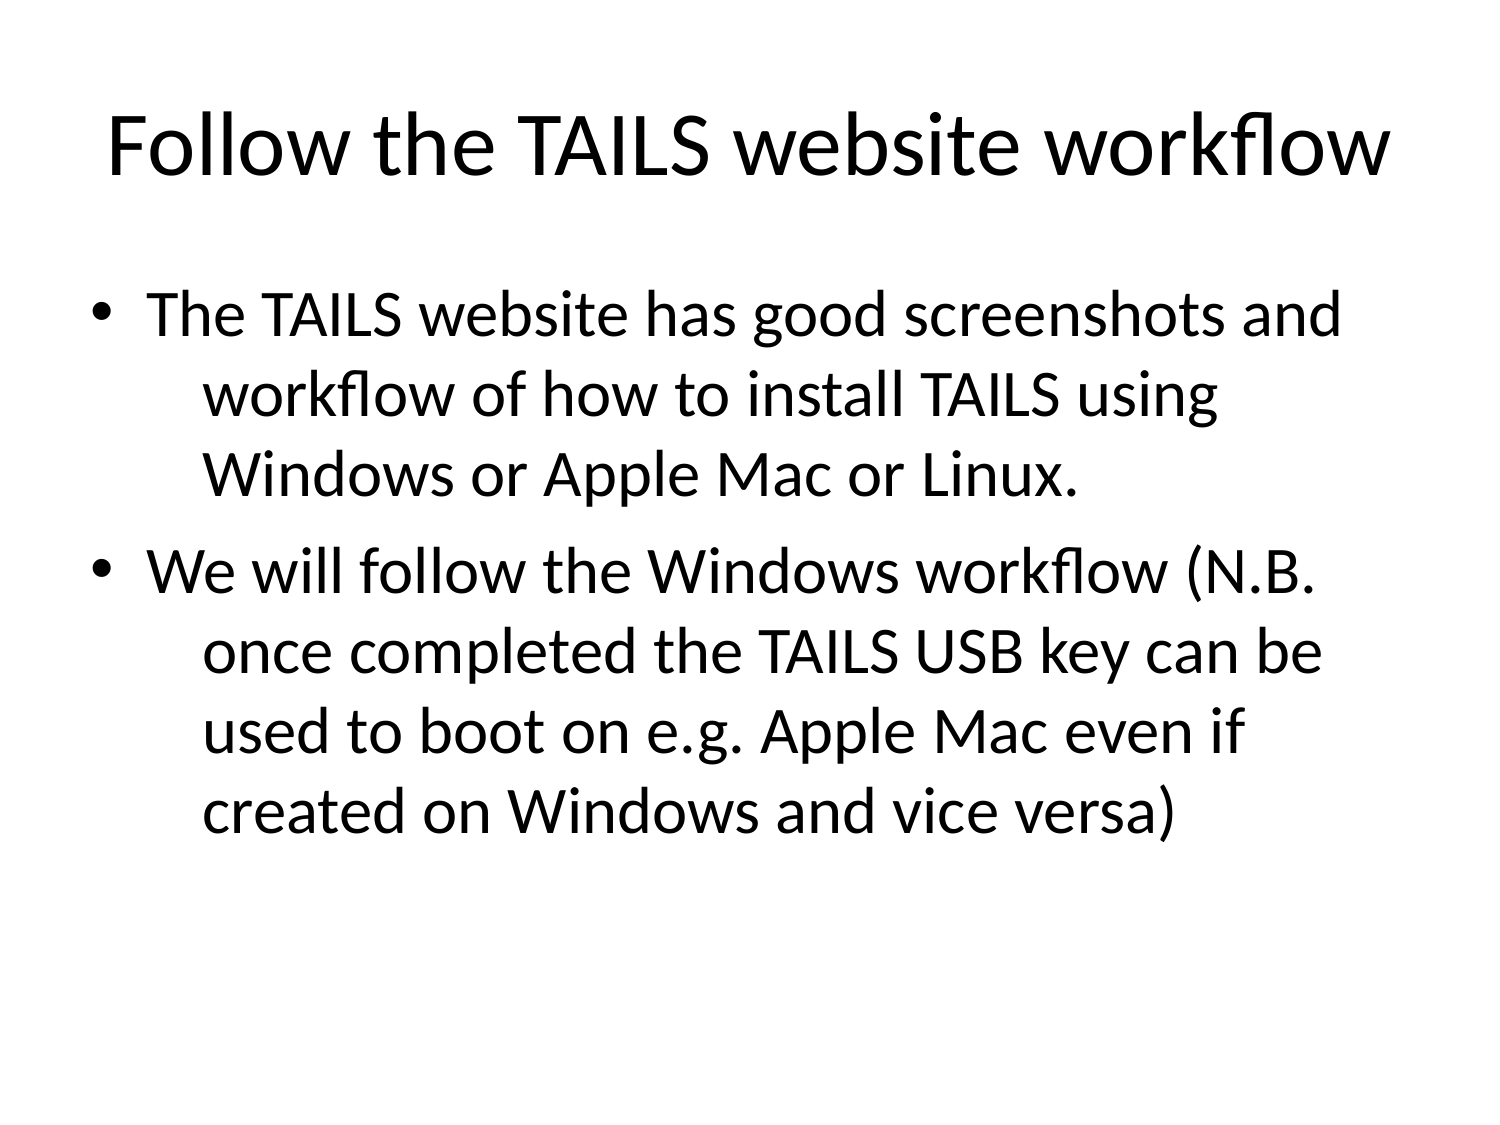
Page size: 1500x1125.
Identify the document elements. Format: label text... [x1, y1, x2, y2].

list The TAILS website has good screenshots and workflow of how to install TAILS using Windows or Apple Mac or Linux. We will follow the Windows workflow (N.B. once completed the TAILS USB key can be used to boot on e.g. Apple Mac even if created on Windows and vice versa) [75, 262, 1426, 1005]
title Follow the TAILS website workflow [75, 45, 1426, 233]
